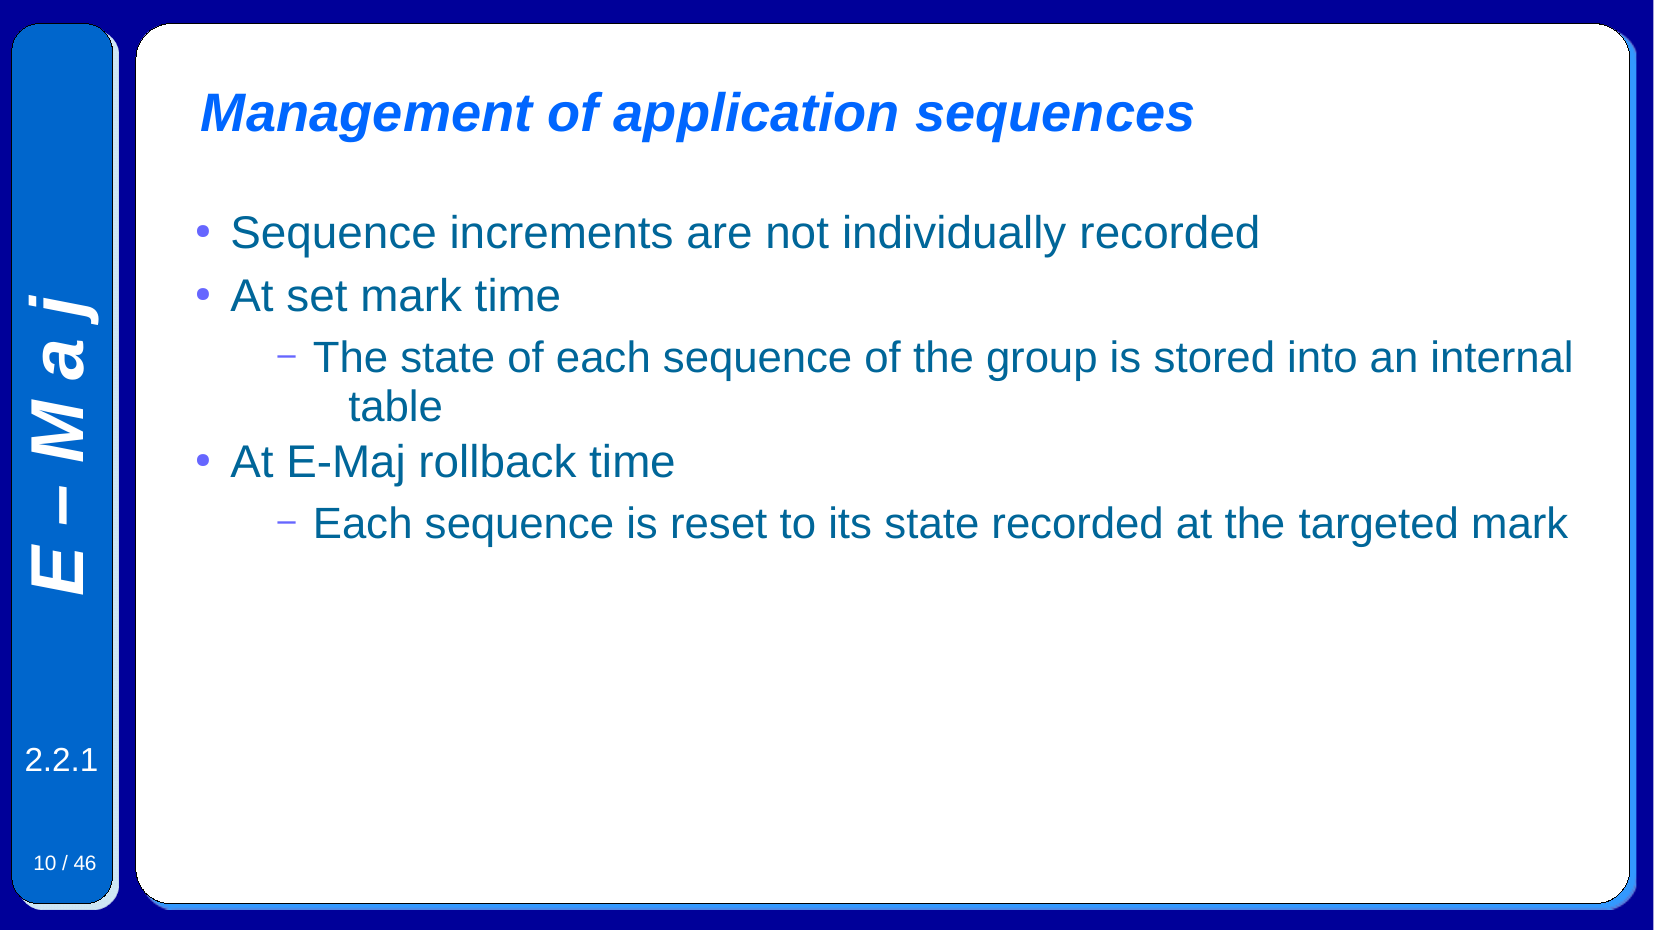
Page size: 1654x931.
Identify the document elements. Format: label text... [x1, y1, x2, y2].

list Sequence increments are not individually recorded At set mark time The state of each sequence of the group is stored into an internal table At E-Maj rollback time Each sequence is reset to its state recorded at the targeted mark [177, 206, 1587, 827]
title Management of application sequences [200, 34, 1575, 191]
